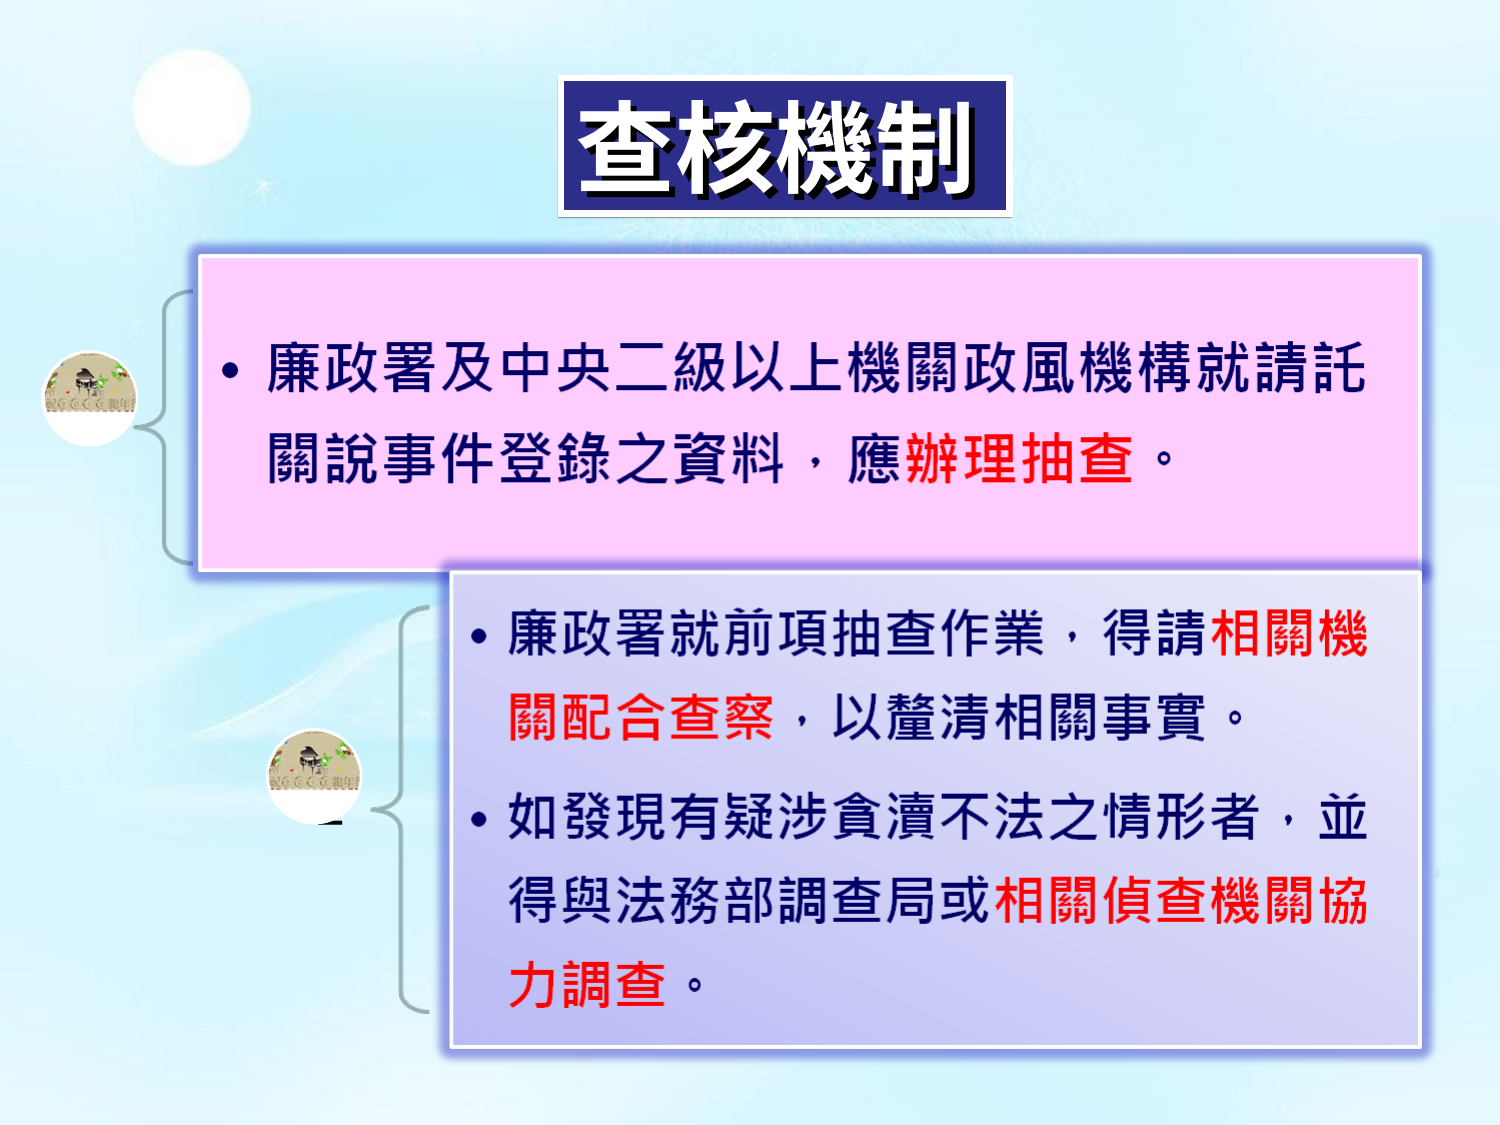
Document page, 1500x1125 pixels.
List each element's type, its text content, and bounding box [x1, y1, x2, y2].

text_box 查核機制 [560, 78, 1010, 214]
text_box [265, 727, 363, 825]
picture [0, 0, 1500, 1125]
text_box [41, 350, 139, 447]
